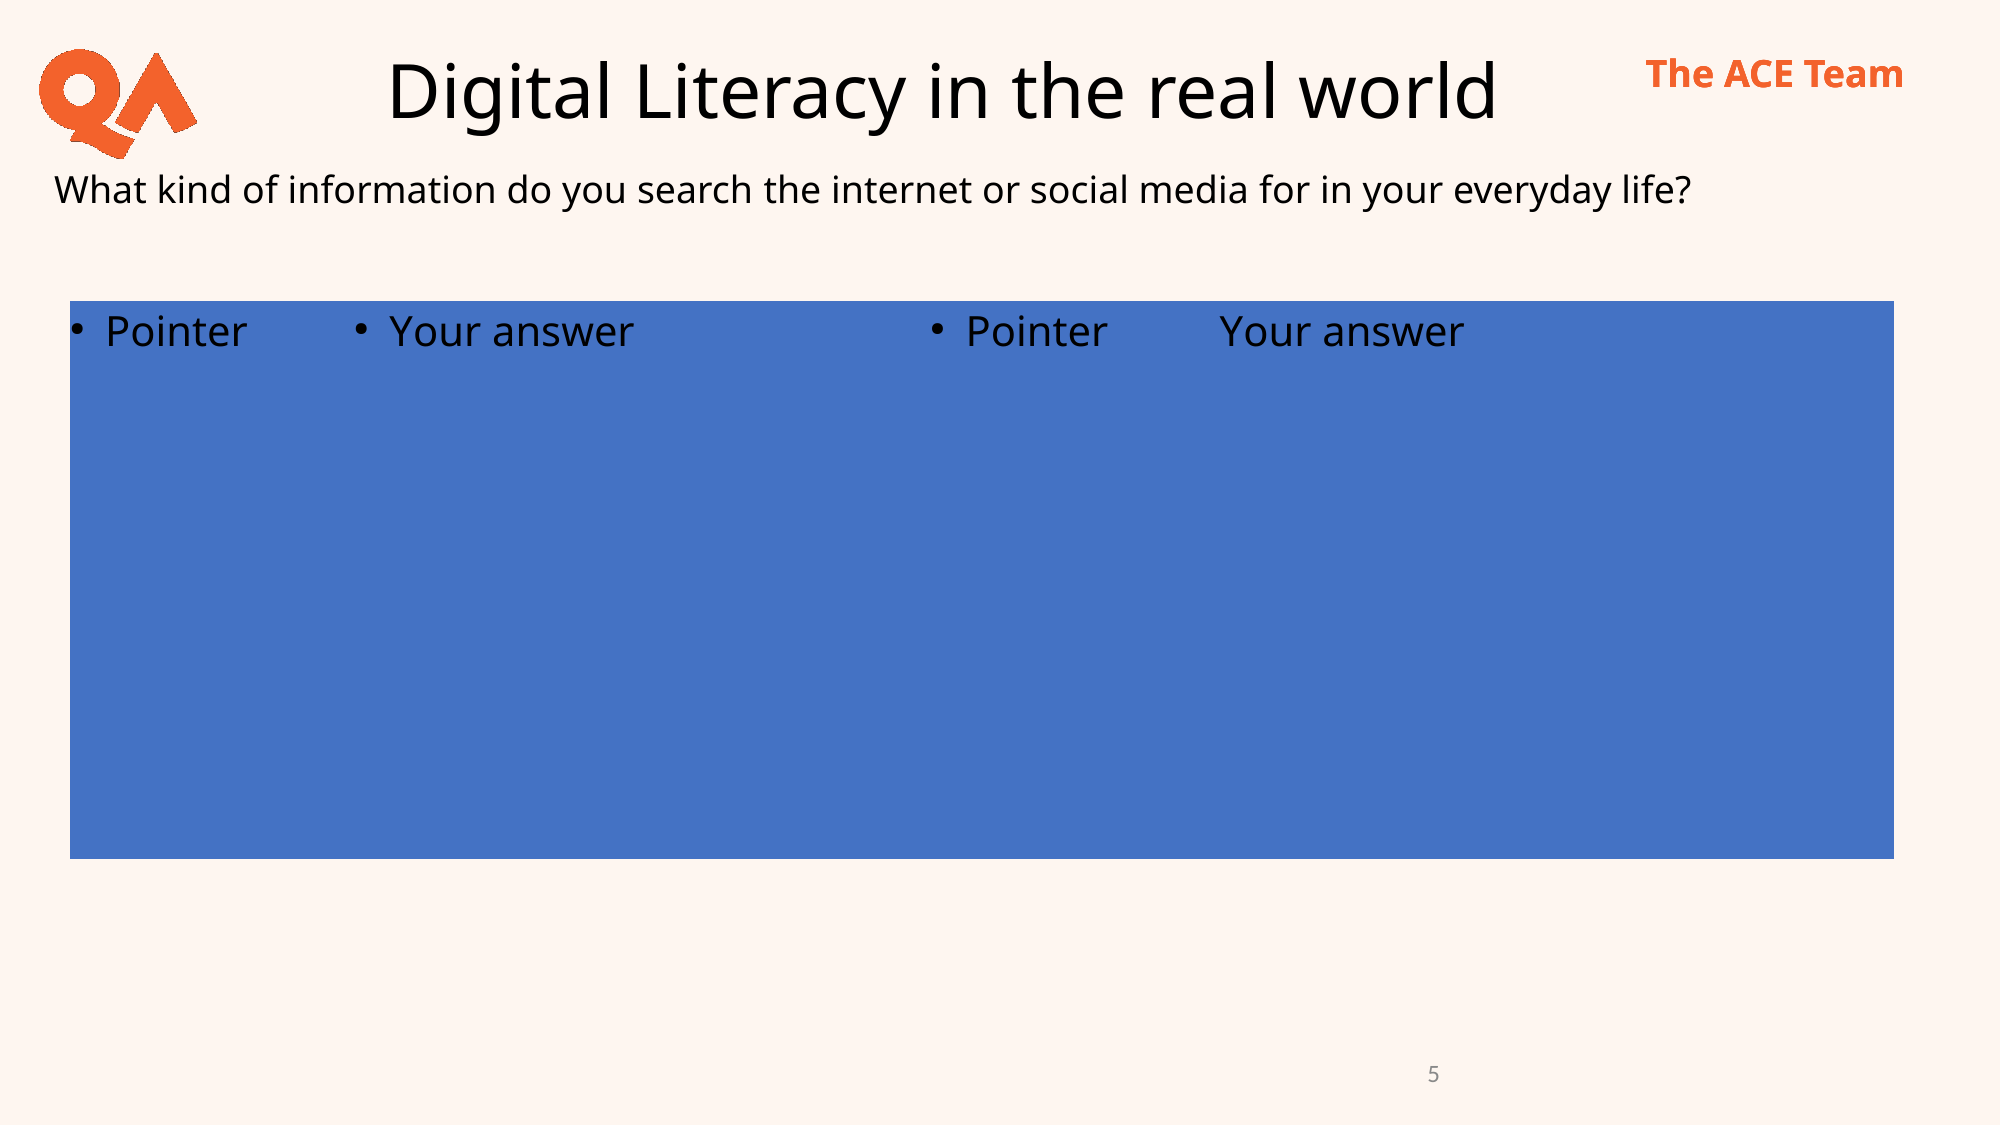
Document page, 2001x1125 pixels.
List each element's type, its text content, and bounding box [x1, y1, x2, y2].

table_cell [1220, 720, 1894, 790]
table_cell [70, 650, 354, 720]
table_cell [1220, 650, 1894, 720]
table_header Your answer [354, 301, 930, 371]
table_cell [1220, 511, 1894, 580]
table_cell [354, 580, 930, 650]
table_cell [70, 790, 354, 859]
table_cell [930, 790, 1220, 859]
table_cell [930, 371, 1220, 441]
table_header Pointer [70, 301, 354, 371]
table_cell [1220, 371, 1894, 441]
text_box The ACE Team [1712, 43, 1920, 103]
table_header Your answer [1220, 301, 1894, 371]
table_cell [930, 650, 1220, 720]
table_cell [70, 371, 354, 441]
table_cell [1220, 790, 1894, 859]
picture [39, 49, 197, 158]
table_cell [354, 790, 930, 859]
table_cell [930, 720, 1220, 790]
table_cell [930, 511, 1220, 580]
table_cell [354, 441, 930, 511]
text_box [1412, 1042, 1863, 1103]
table_cell [70, 580, 354, 650]
table_cell [70, 720, 354, 790]
table_cell [70, 441, 354, 511]
text_box What kind of information do you search the internet or social media for in your everyday life? [39, 158, 1983, 619]
table_cell [354, 720, 930, 790]
table_cell [930, 580, 1220, 650]
text_box Digital Literacy in the real world [175, 0, 1712, 142]
table_cell [354, 650, 930, 720]
table_cell [1220, 580, 1894, 650]
table_cell [354, 511, 930, 580]
table_cell [1220, 441, 1894, 511]
table_header Pointer [930, 301, 1220, 371]
table_cell [930, 441, 1220, 511]
table_cell [354, 371, 930, 441]
table_cell [70, 511, 354, 580]
